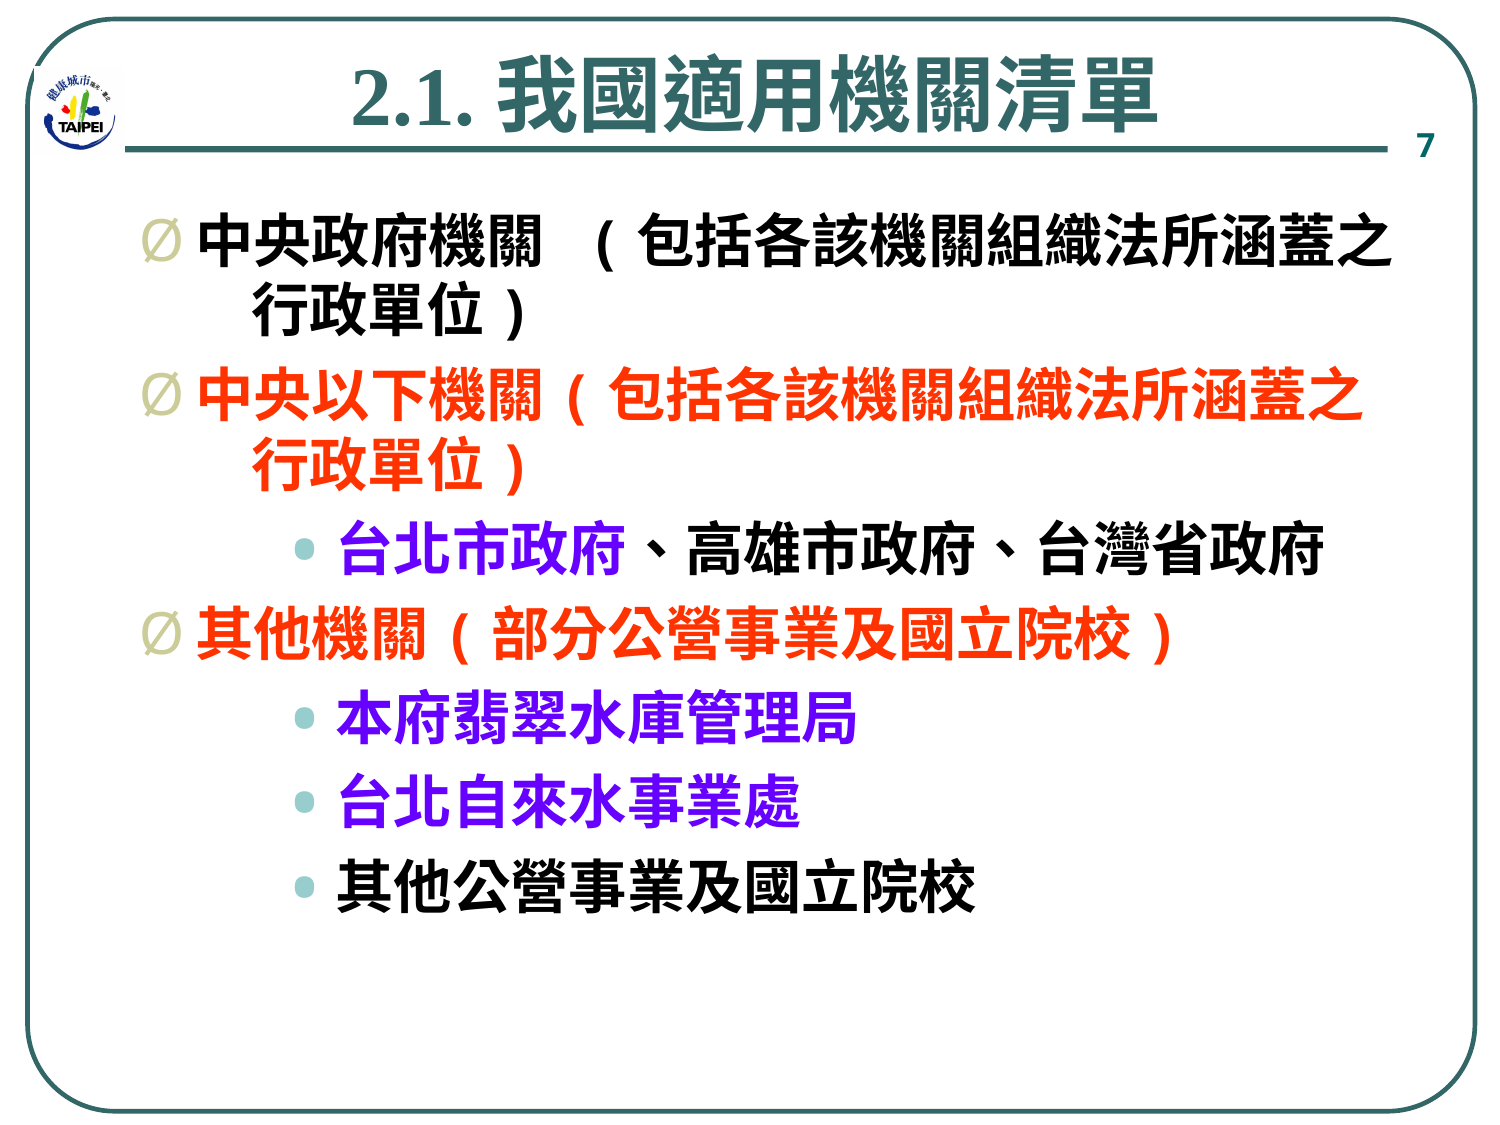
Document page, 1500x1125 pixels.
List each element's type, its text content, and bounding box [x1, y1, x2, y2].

title 2.1.我國適用機關清單 [125, 31, 1388, 150]
list 中央政府機關 (包括各該機關組織法所涵蓋之行政單位) 中央以下機關(包括各該機關組織法所涵蓋之行政單位) 台北市政府、高雄市政府、台灣省政府 其他機關(部分公營事業及國立院校) 本府翡翠水庫管理局 台北自來水事業處 其他公營事業及國立院校 [123, 196, 1436, 1094]
